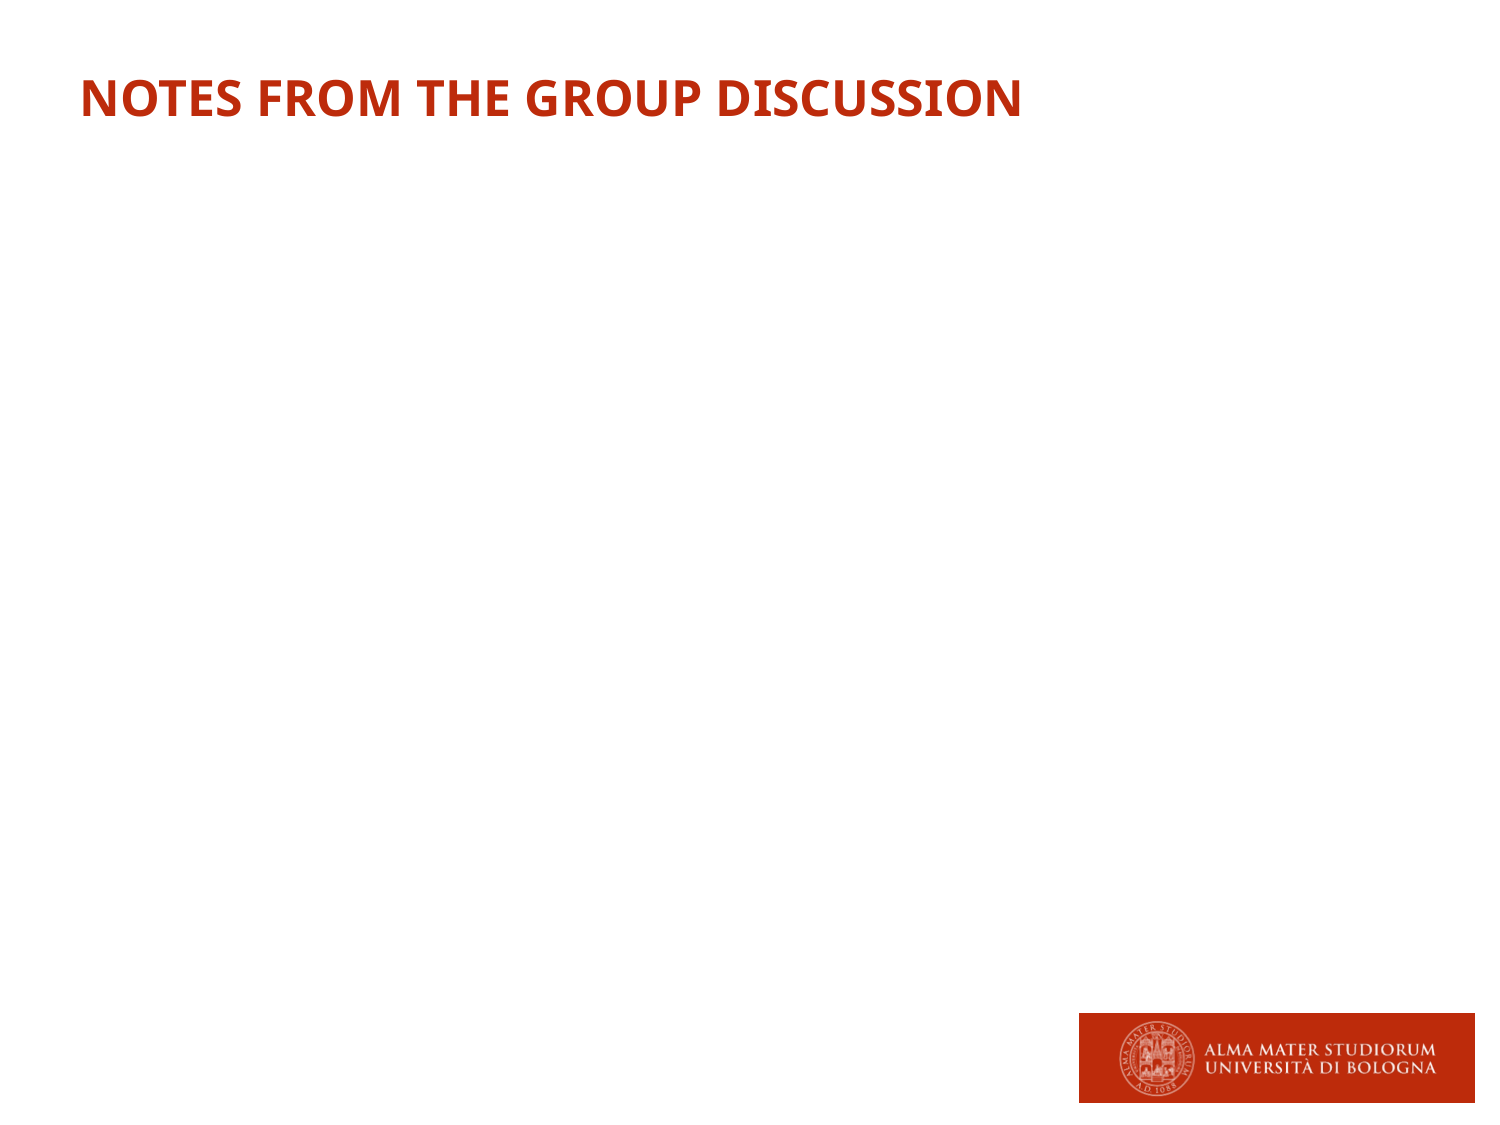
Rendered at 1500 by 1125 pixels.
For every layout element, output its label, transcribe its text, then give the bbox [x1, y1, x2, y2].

list NOTES FROM THE GROUP DISCUSSION [64, 78, 1447, 185]
